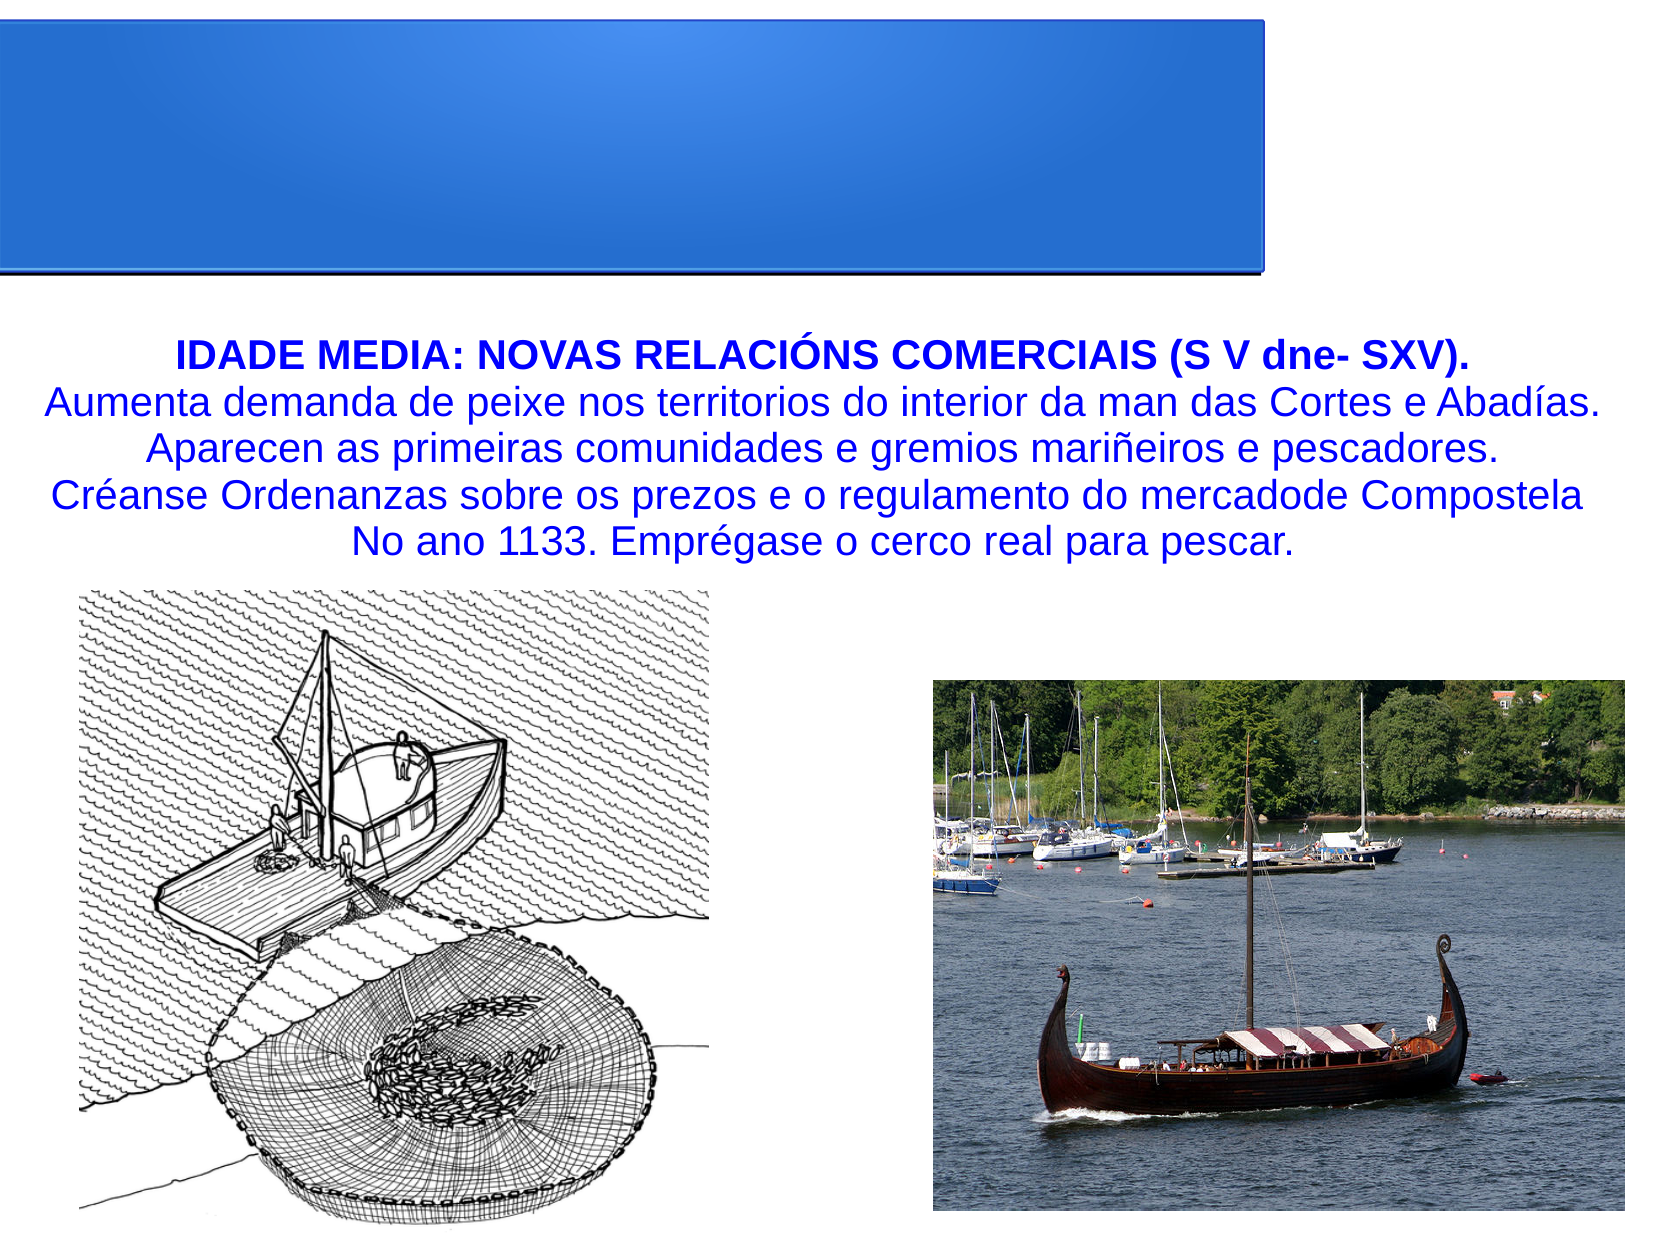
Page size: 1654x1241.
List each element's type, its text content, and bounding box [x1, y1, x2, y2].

text_box IDADE MEDIA: NOVAS RELACIÓNS COMERCIAIS (S V dne- SXV). Aumenta demanda de peixe nos territorios do interior da man das Cortes e Abadías. Aparecen as primeiras comunidades e gremios mariñeiros e pescadores. Créanse Ordenanzas sobre os prezos e o regulamento do mercadode Compostela No ano 1133. Emprégase o cerco real para pescar. [29, 324, 1654, 1182]
picture [79, 590, 709, 1241]
picture [933, 680, 1625, 1211]
